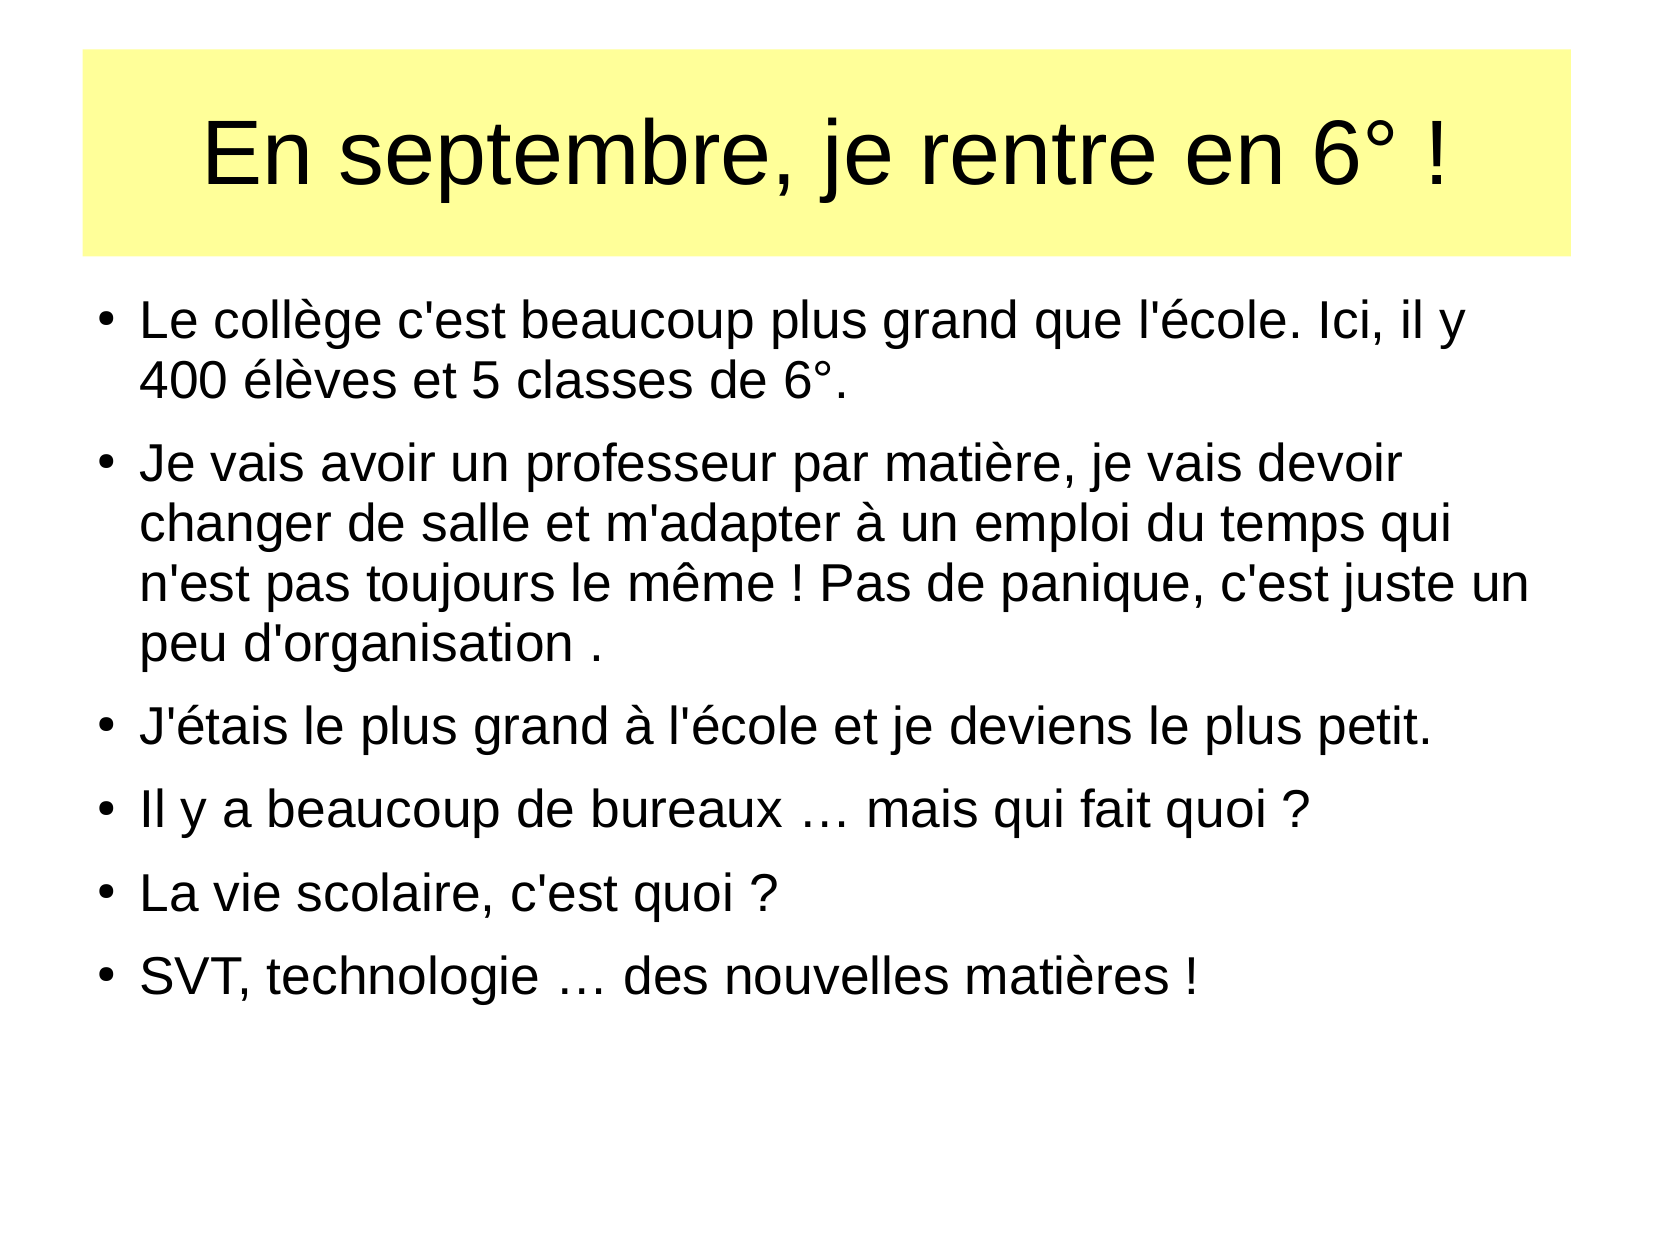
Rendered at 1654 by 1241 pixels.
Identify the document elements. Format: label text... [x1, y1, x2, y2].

title En septembre, je rentre en 6° ! [82, 49, 1571, 257]
list Le collège c'est beaucoup plus grand que l'école. Ici, il y 400 élèves et 5 classes de 6°. Je vais avoir un professeur par matière, je vais devoir changer de salle et m'adapter à un emploi du temps qui n'est pas toujours le même ! Pas de panique, c'est juste un peu d'organisation . J'étais le plus grand à l'école et je deviens le plus petit. Il y a beaucoup de bureaux … mais qui fait quoi ? La vie scolaire, c'est quoi ? SVT, technologie … des nouvelles matières ! [82, 290, 1571, 1010]
